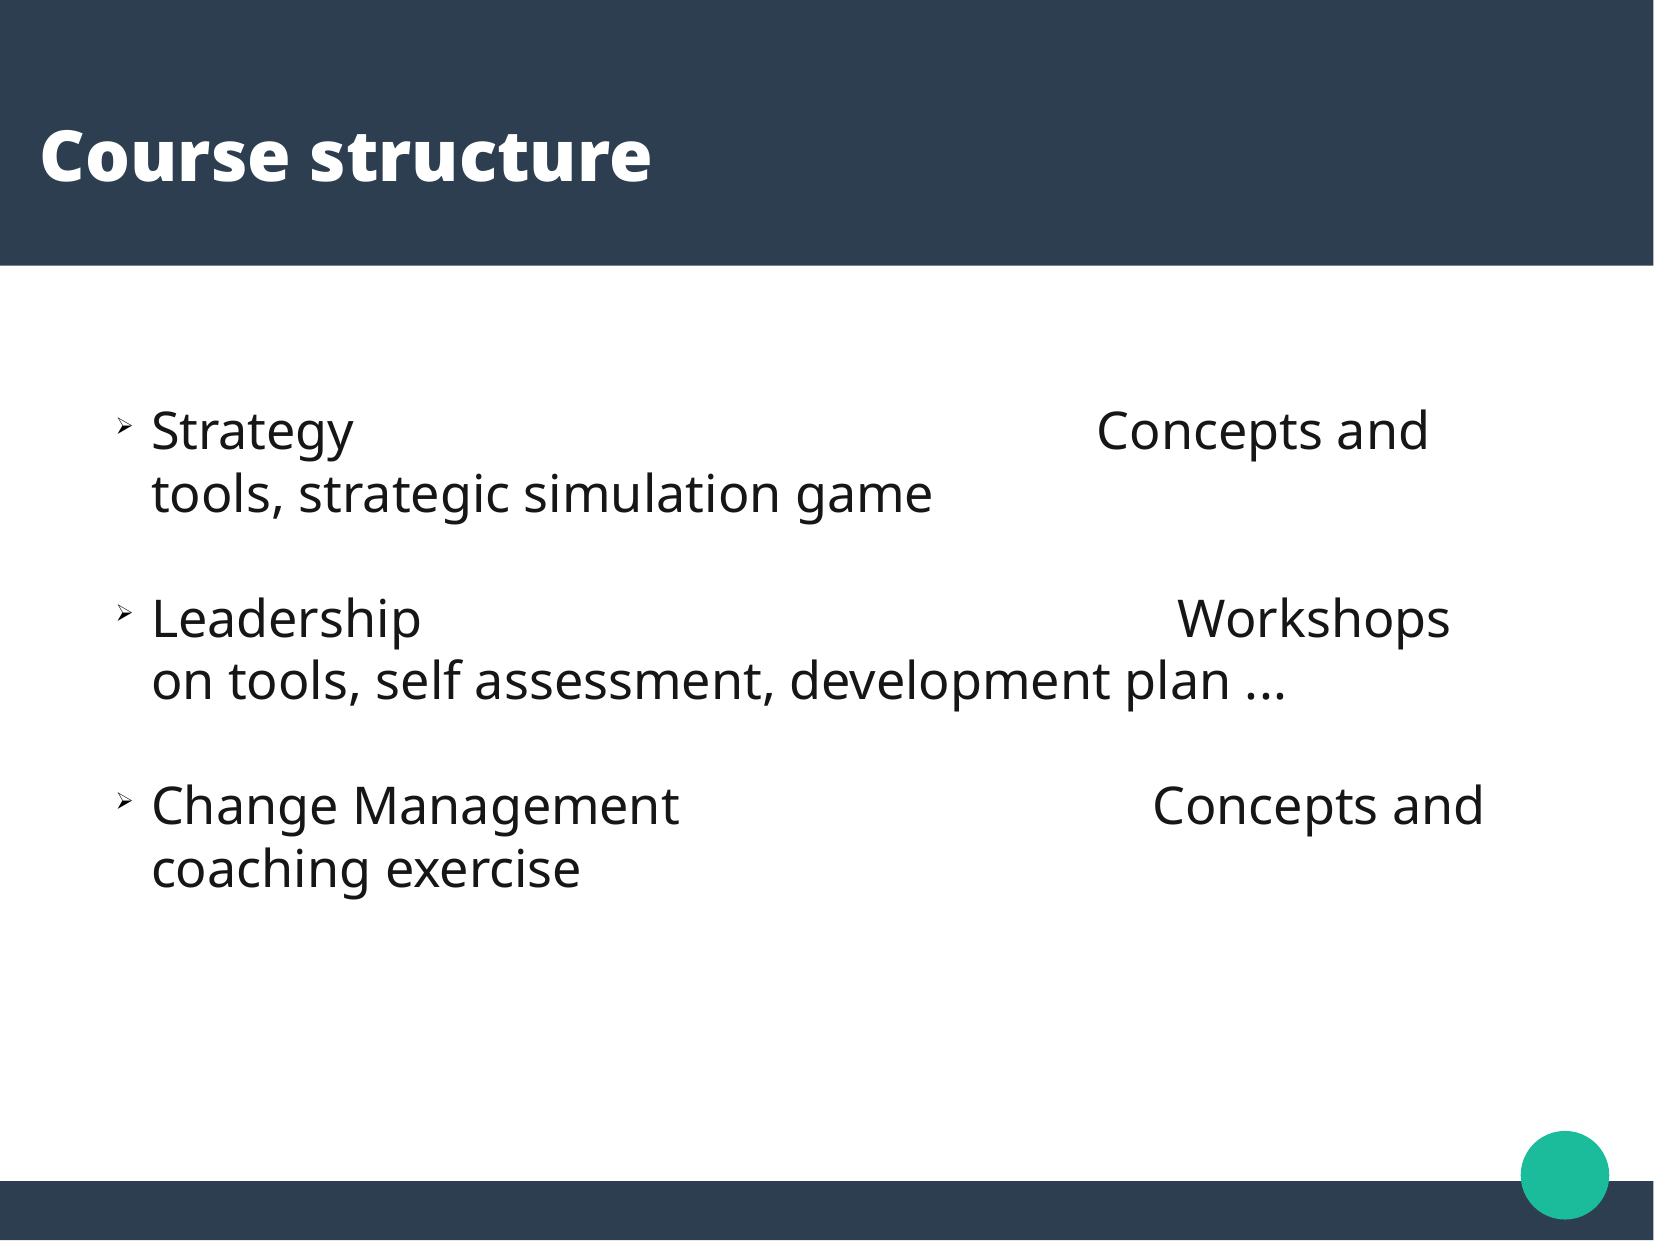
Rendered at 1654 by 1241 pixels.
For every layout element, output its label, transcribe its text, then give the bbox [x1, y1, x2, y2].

subtitle [59, 324, 1595, 1152]
title Course structure [39, 75, 1576, 233]
text_box Strategy Concepts and tools, strategic simulation game Leadership Workshops on tools, self assessment, development plan ... Change Management Concepts and coaching exercise [29, 247, 1519, 468]
